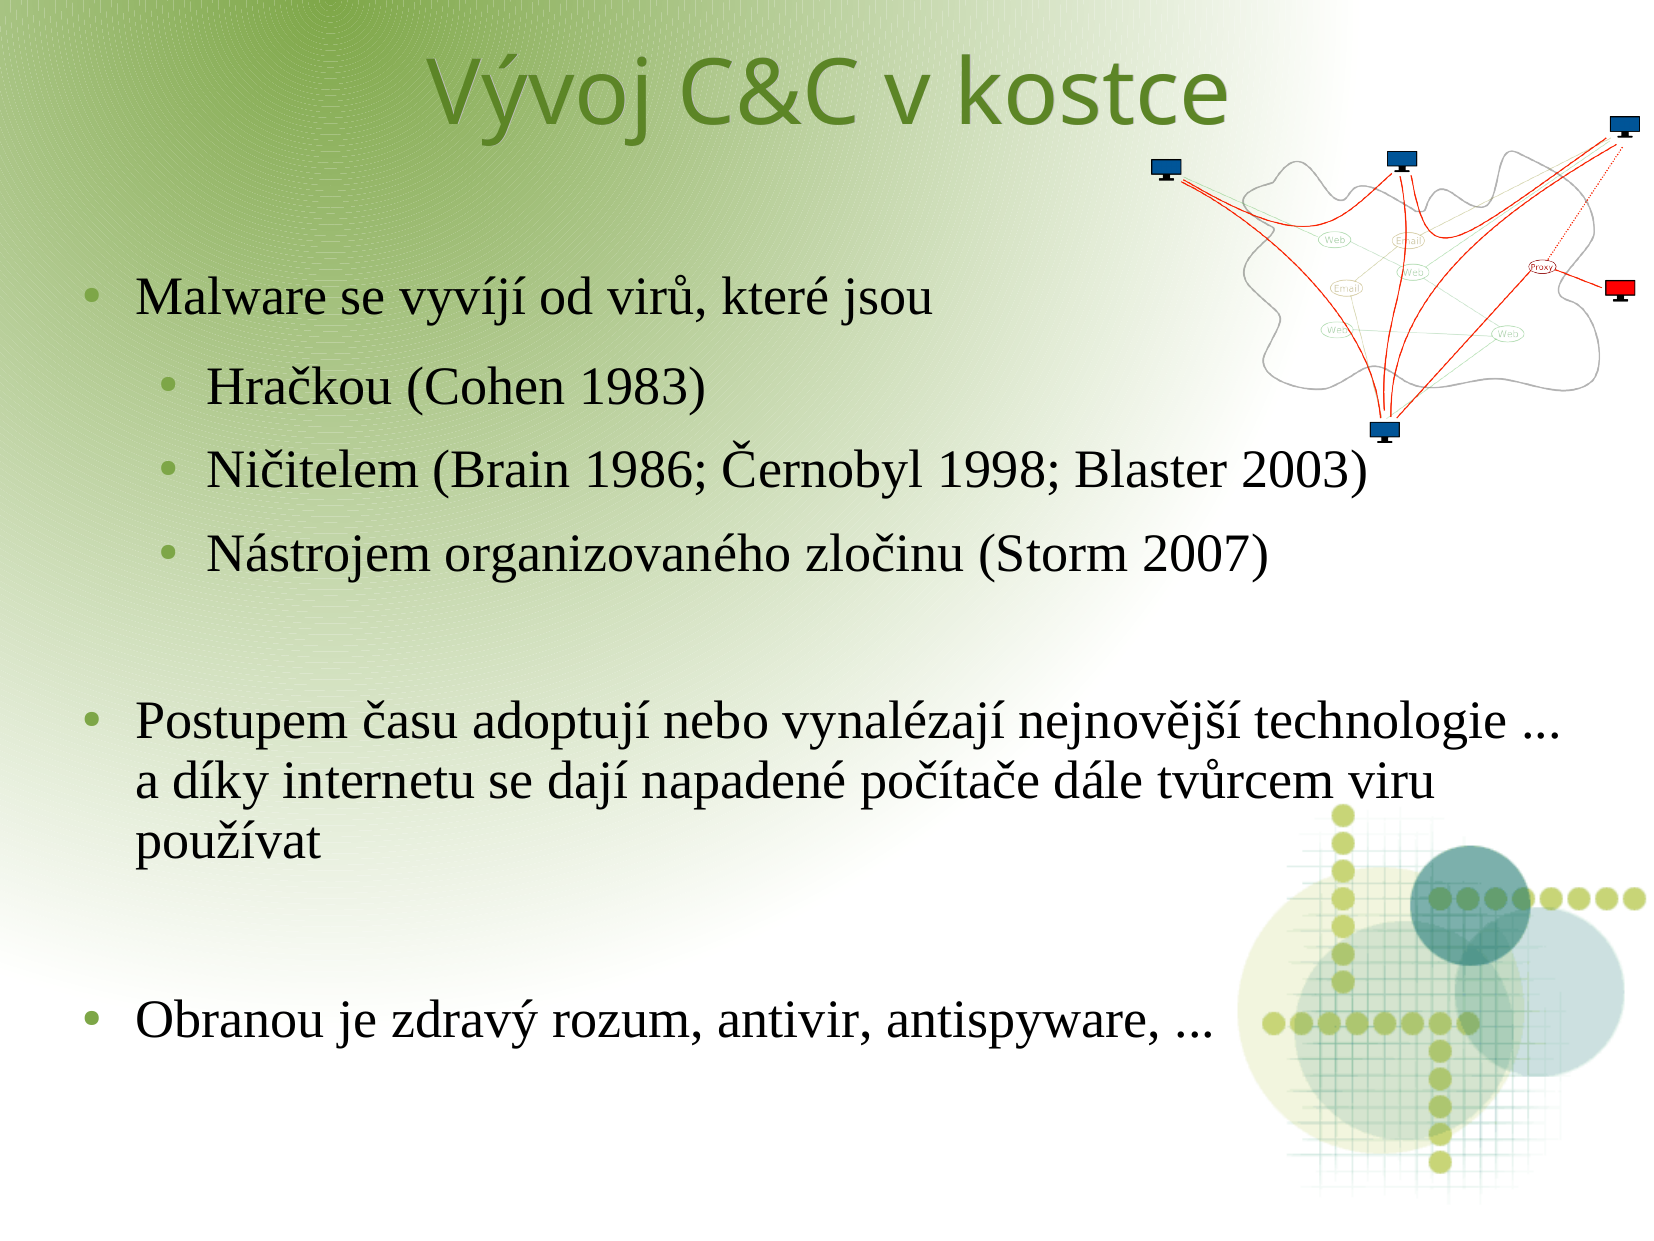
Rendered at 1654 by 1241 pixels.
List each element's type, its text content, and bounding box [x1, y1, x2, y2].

title Vývoj C&C v kostce [123, 29, 1536, 148]
picture [1224, 792, 1654, 1211]
picture [1151, 116, 1640, 443]
list Malware se vyvíjí od virů, které jsou Hračkou (Cohen 1983) Ničitelem (Brain 1986; Černobyl 1998; Blaster 2003) Nástrojem organizovaného zločinu (Storm 2007) Postupem času adoptují nebo vynalézají nejnovější technologie ... a díky internetu se dají napadené počítače dále tvůrcem viru používat Obranou je zdravý rozum, antivir, antispyware, ... [64, 177, 1595, 1182]
